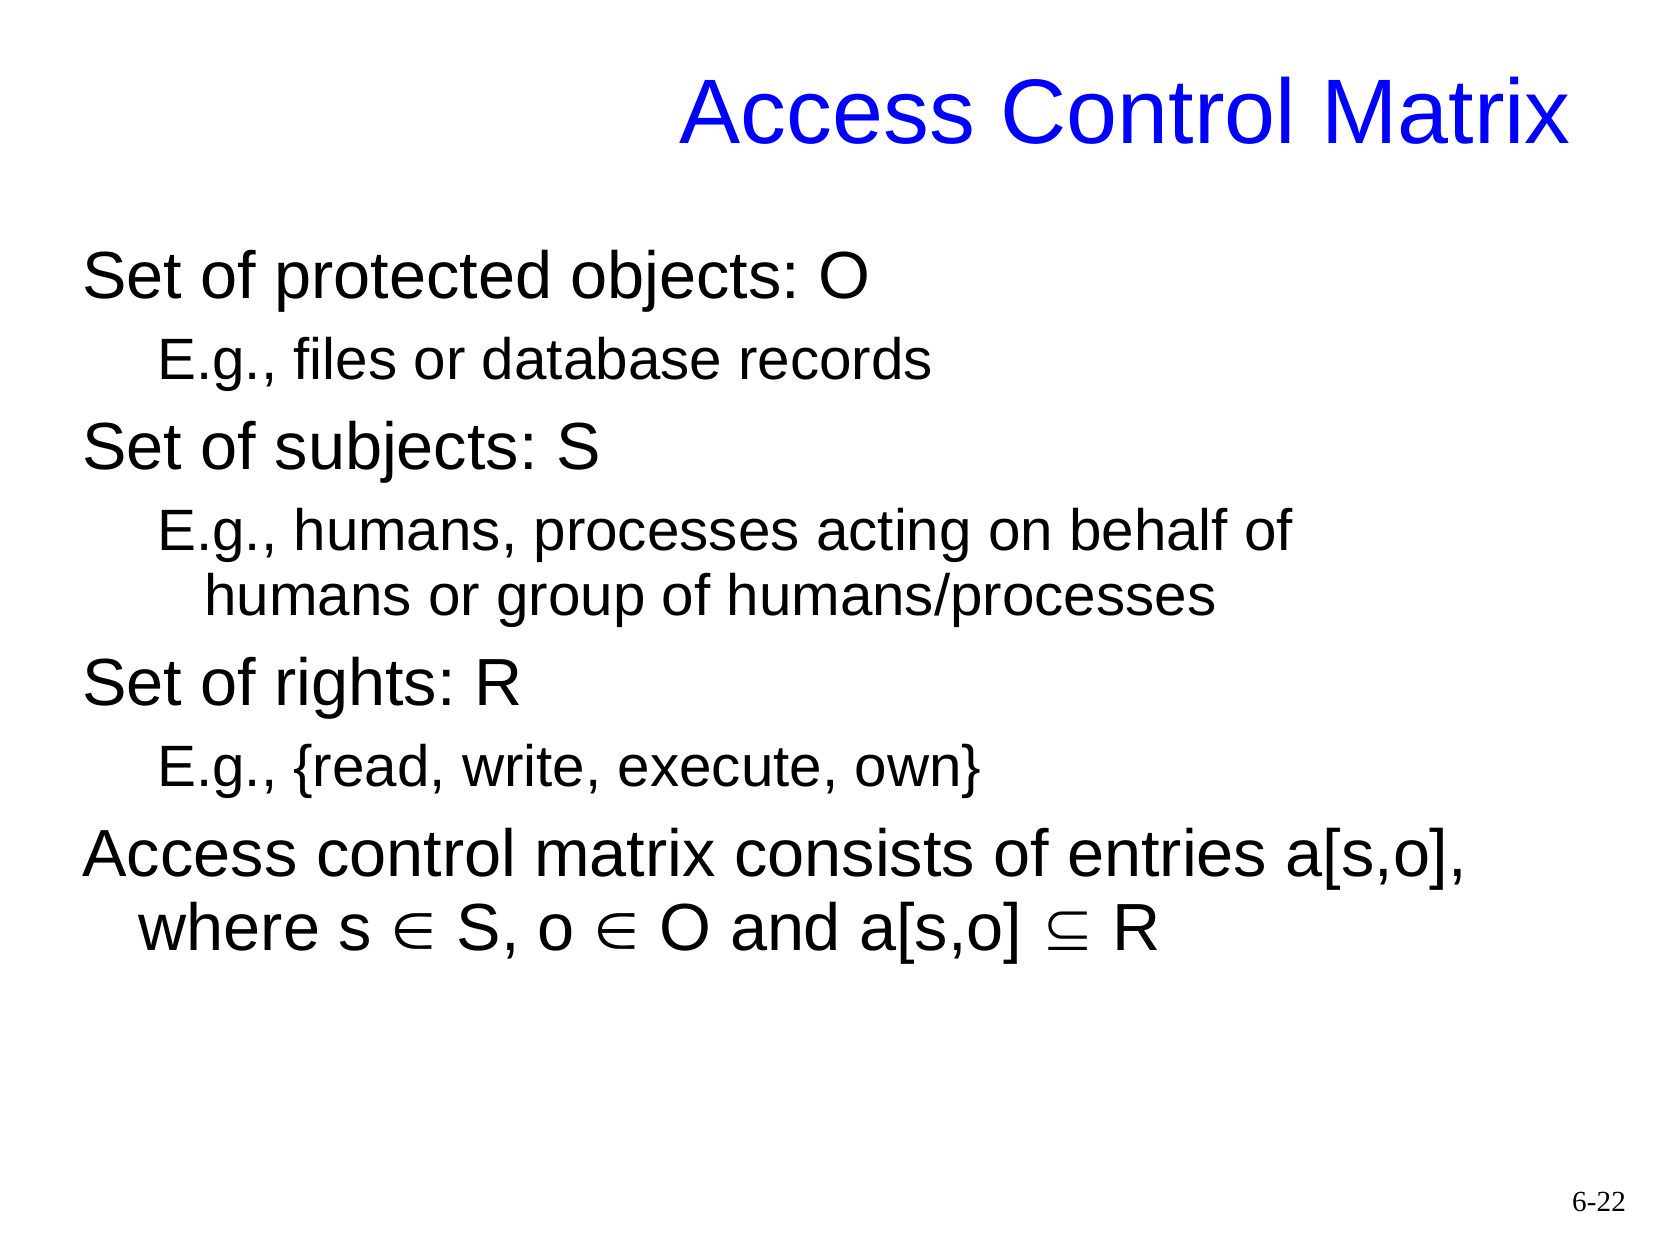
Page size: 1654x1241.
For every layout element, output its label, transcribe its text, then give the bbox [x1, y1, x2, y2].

title Access Control Matrix [84, 11, 1573, 218]
list Set of protected objects: O E.g., files or database records Set of subjects: S E.g., humans, processes acting on behalf of humans or group of humans/processes Set of rights: R E.g., {read, write, execute, own} Access control matrix consists of entries a[s,o], where s  S, o  O and a[s,o]  R [82, 237, 1502, 1170]
